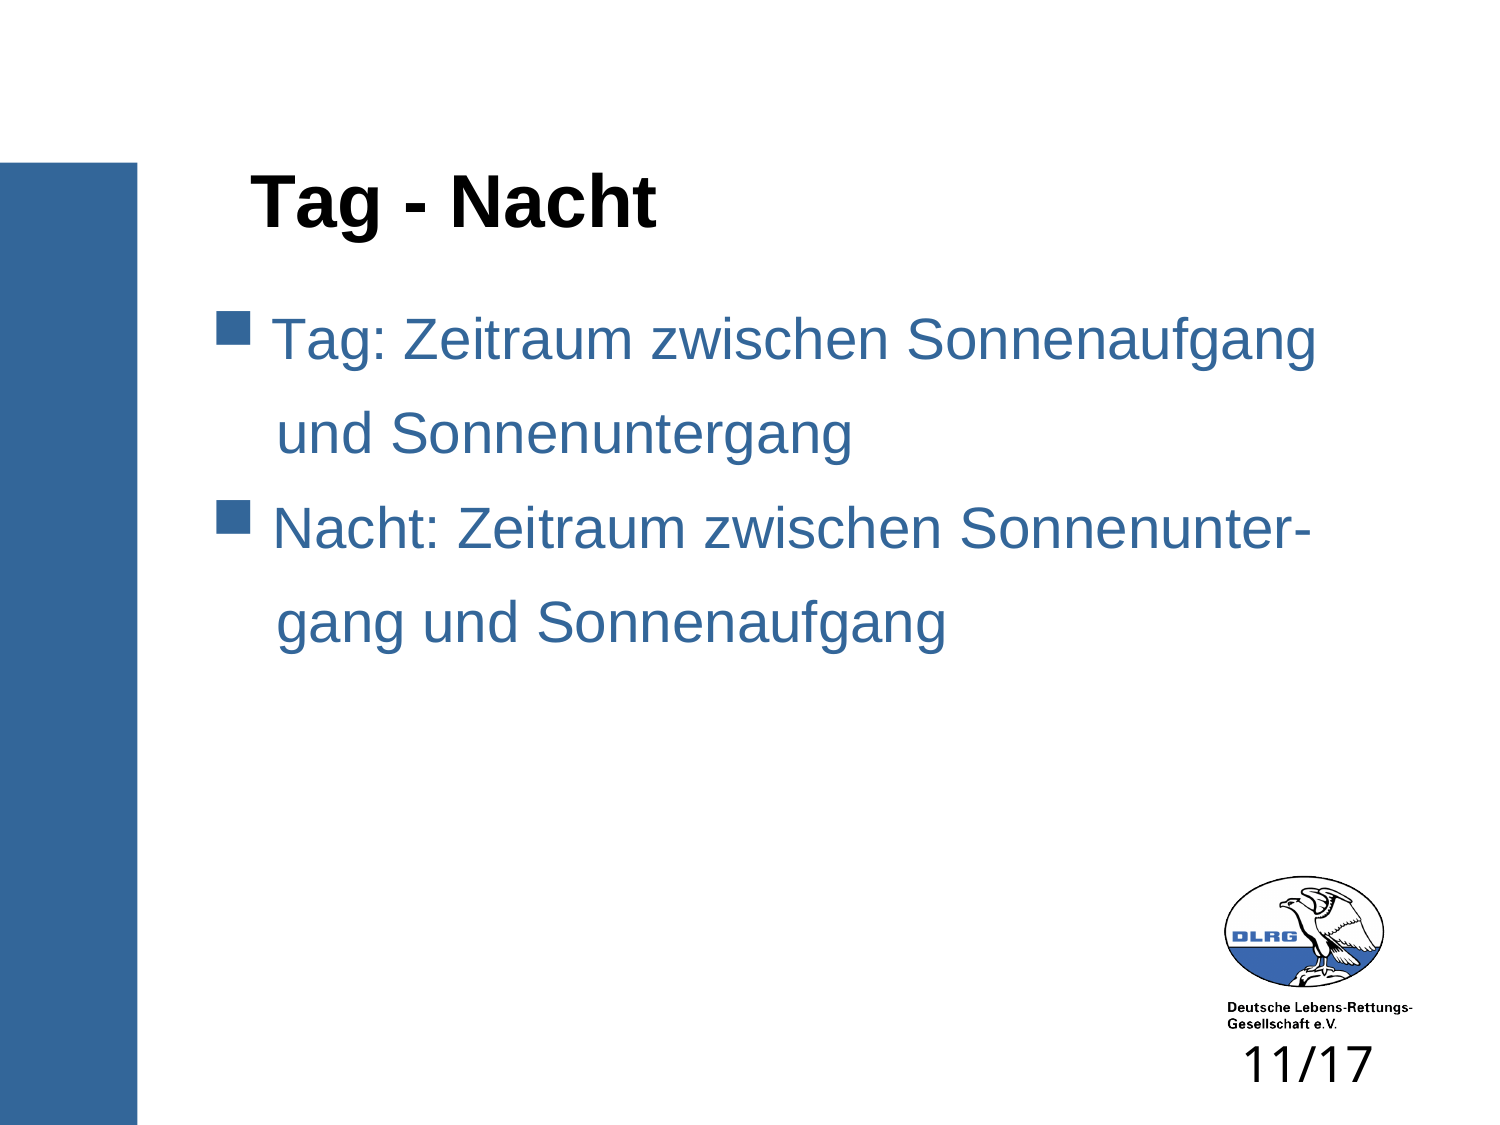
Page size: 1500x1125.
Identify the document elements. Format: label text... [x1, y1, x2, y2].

picture [1224, 874, 1413, 1030]
text_box Tag - Nacht [235, 144, 674, 250]
text_box Tag: Zeitraum zwischen Sonnenaufgang und Sonnenuntergang Nacht: Zeitraum zwischen Sonnenunter- gang und Sonnenaufgang [196, 268, 1478, 704]
text_box <Nummer>/17 [1226, 1025, 1500, 1104]
